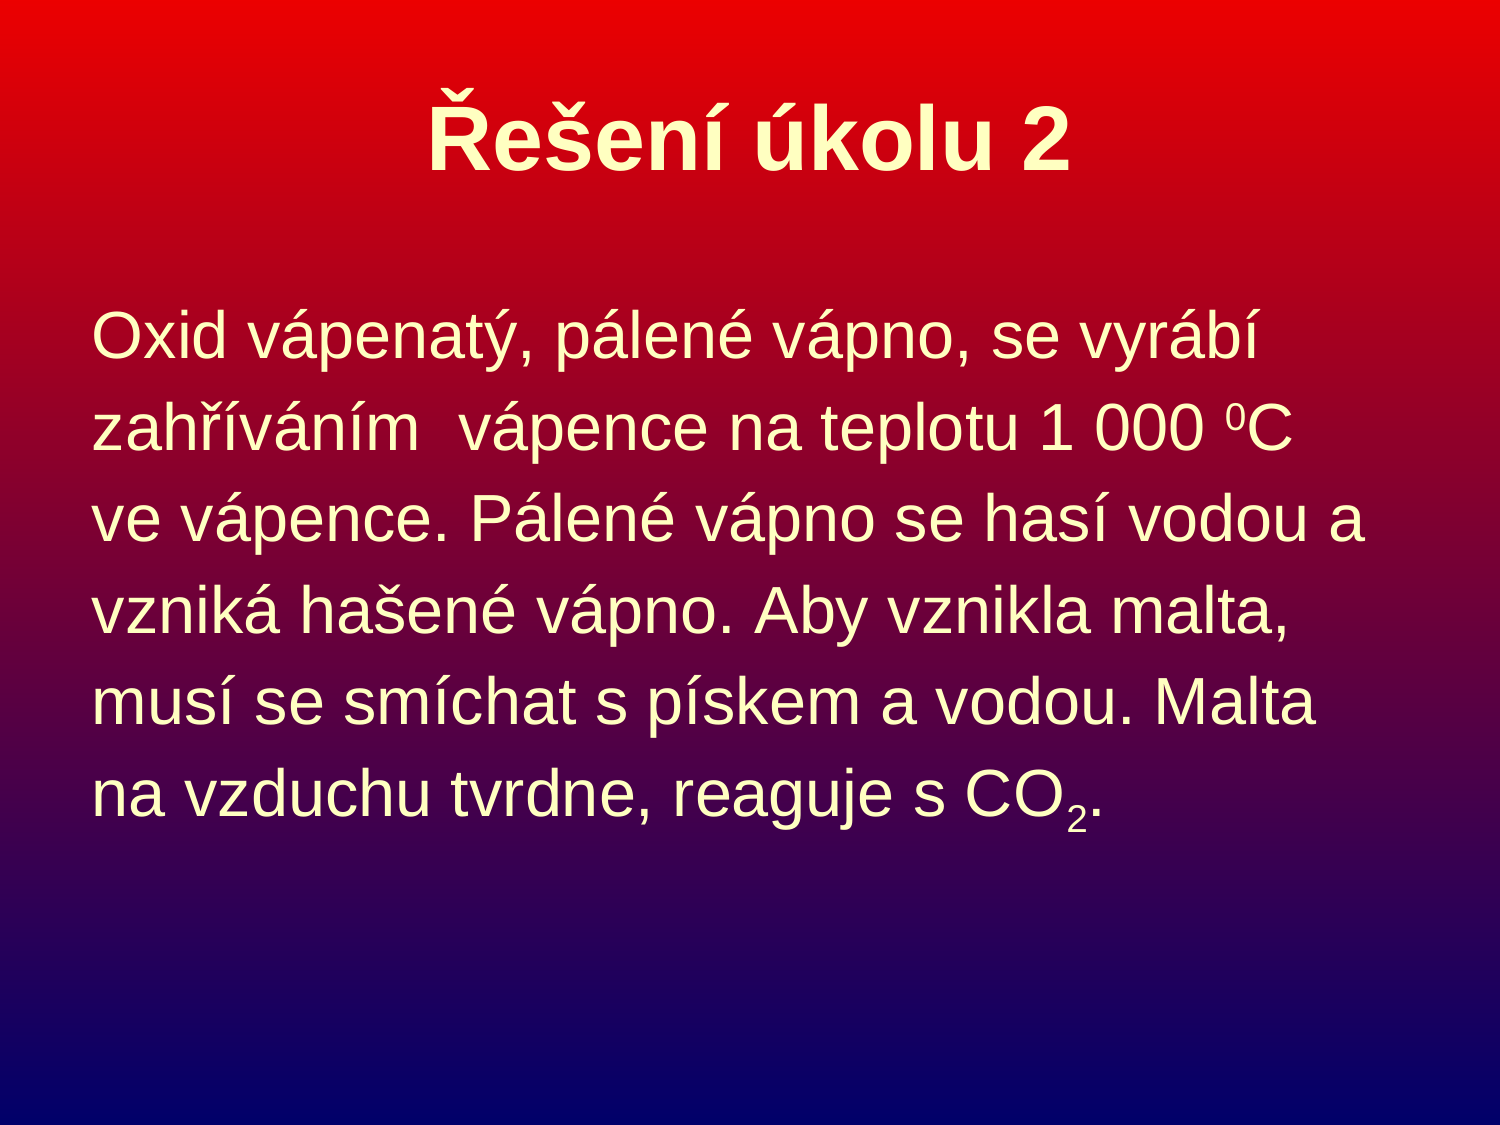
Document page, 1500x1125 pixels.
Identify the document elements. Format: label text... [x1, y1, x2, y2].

title Řešení úkolu 2 [75, 45, 1426, 233]
list Oxid vápenatý, pálené vápno, se vyrábí zahříváním vápence na teplotu 1 000 0C ve vápence. Pálené vápno se hasí vodou a vzniká hašené vápno. Aby vznikla malta, musí se smíchat s pískem a vodou. Malta na vzduchu tvrdne, reaguje s CO2. [76, 290, 1427, 910]
